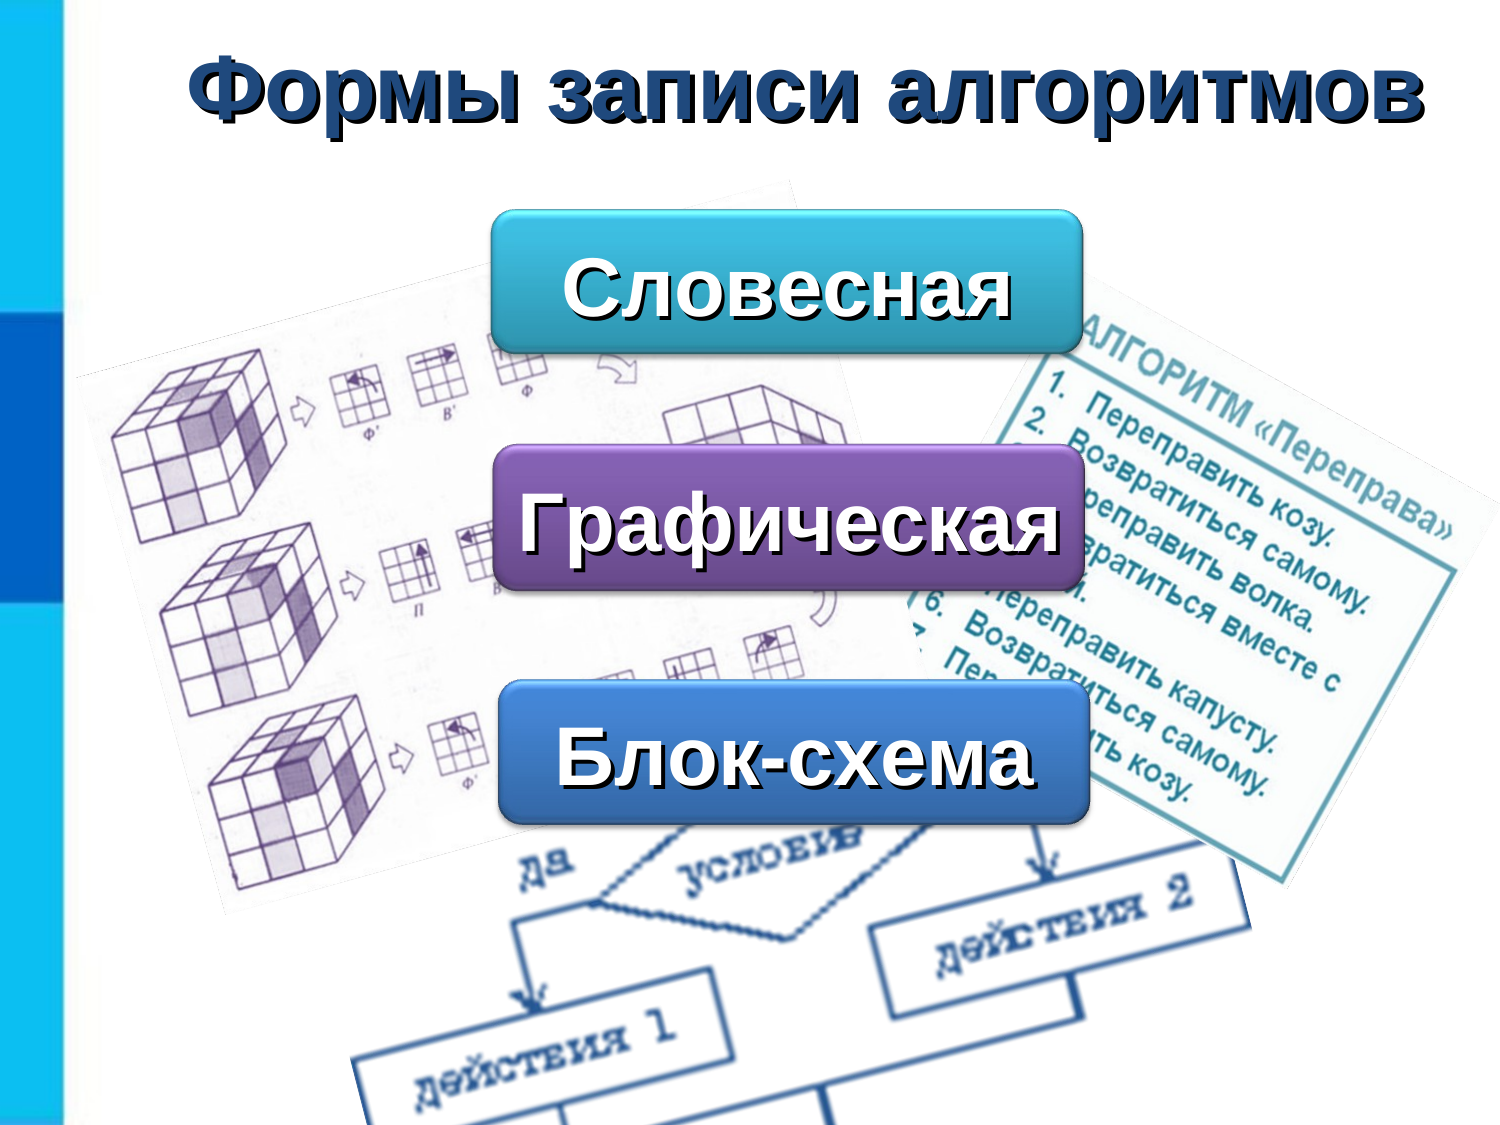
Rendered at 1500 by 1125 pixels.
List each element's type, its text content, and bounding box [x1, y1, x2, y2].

text_box Словесная [499, 217, 1076, 348]
title Формы записи алгоритмов [171, 30, 1477, 135]
text_box Блок-схема [506, 686, 1083, 819]
text_box Графическая [501, 452, 1079, 585]
picture [0, 0, 1500, 1125]
